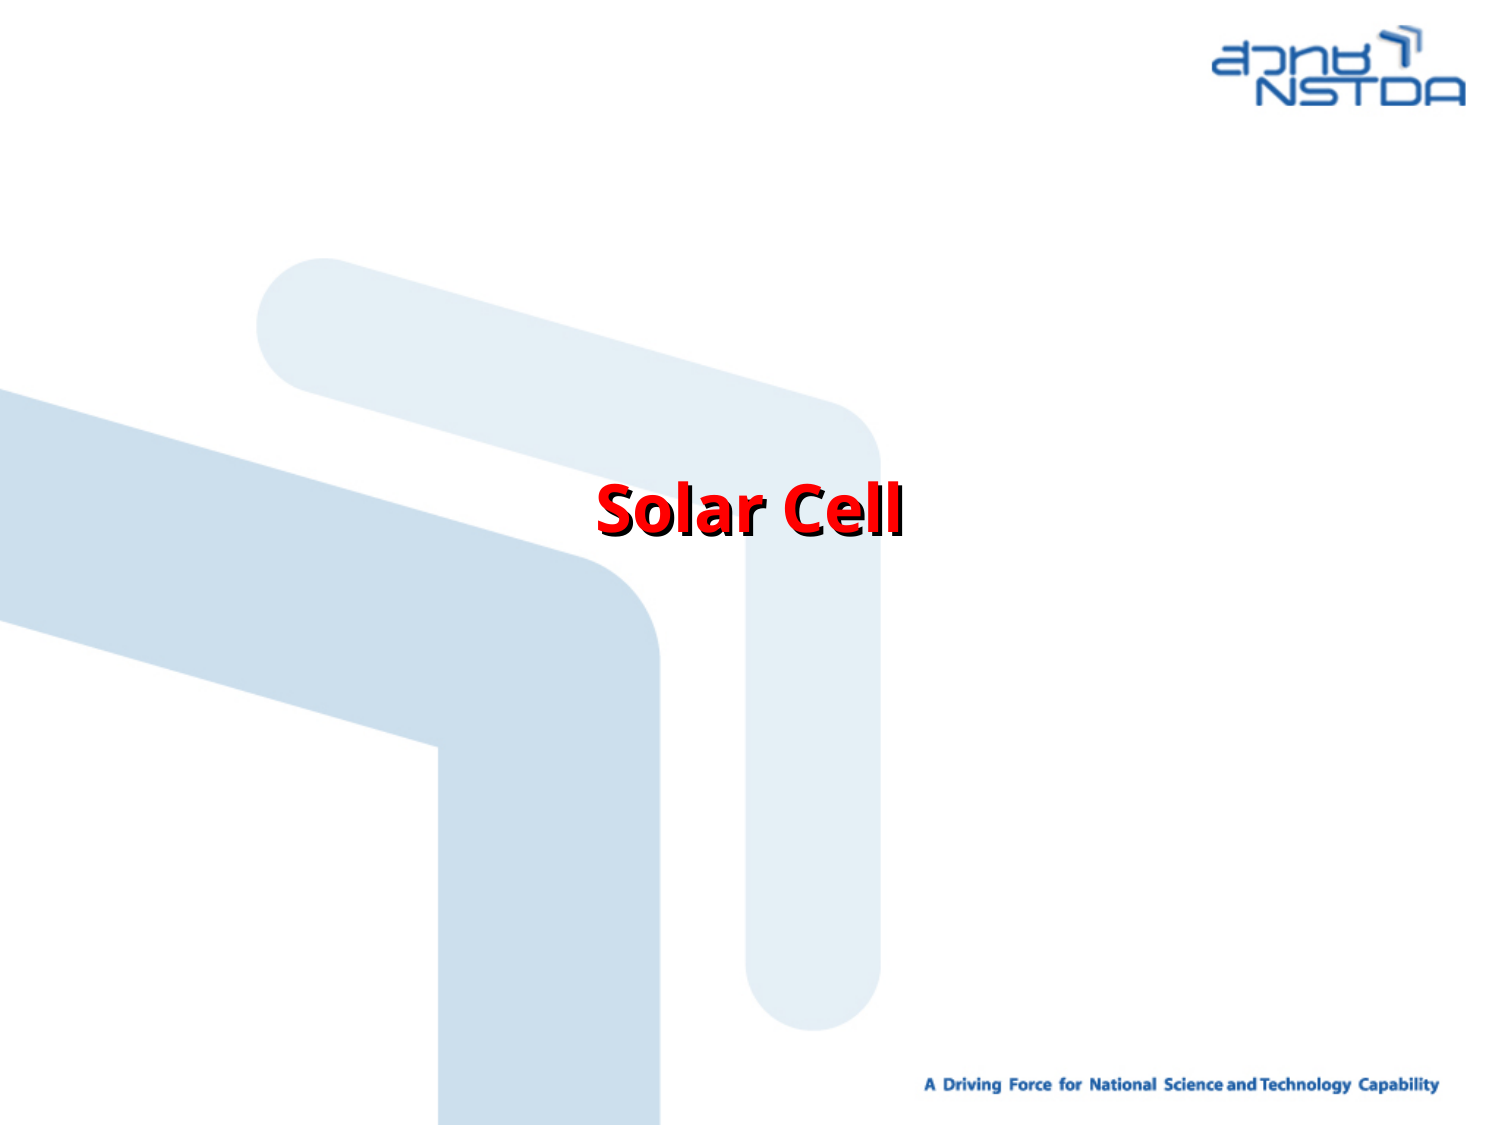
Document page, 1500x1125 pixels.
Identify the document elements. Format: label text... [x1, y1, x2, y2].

title Solar Cell [112, 385, 1388, 627]
picture [0, 0, 1500, 1125]
